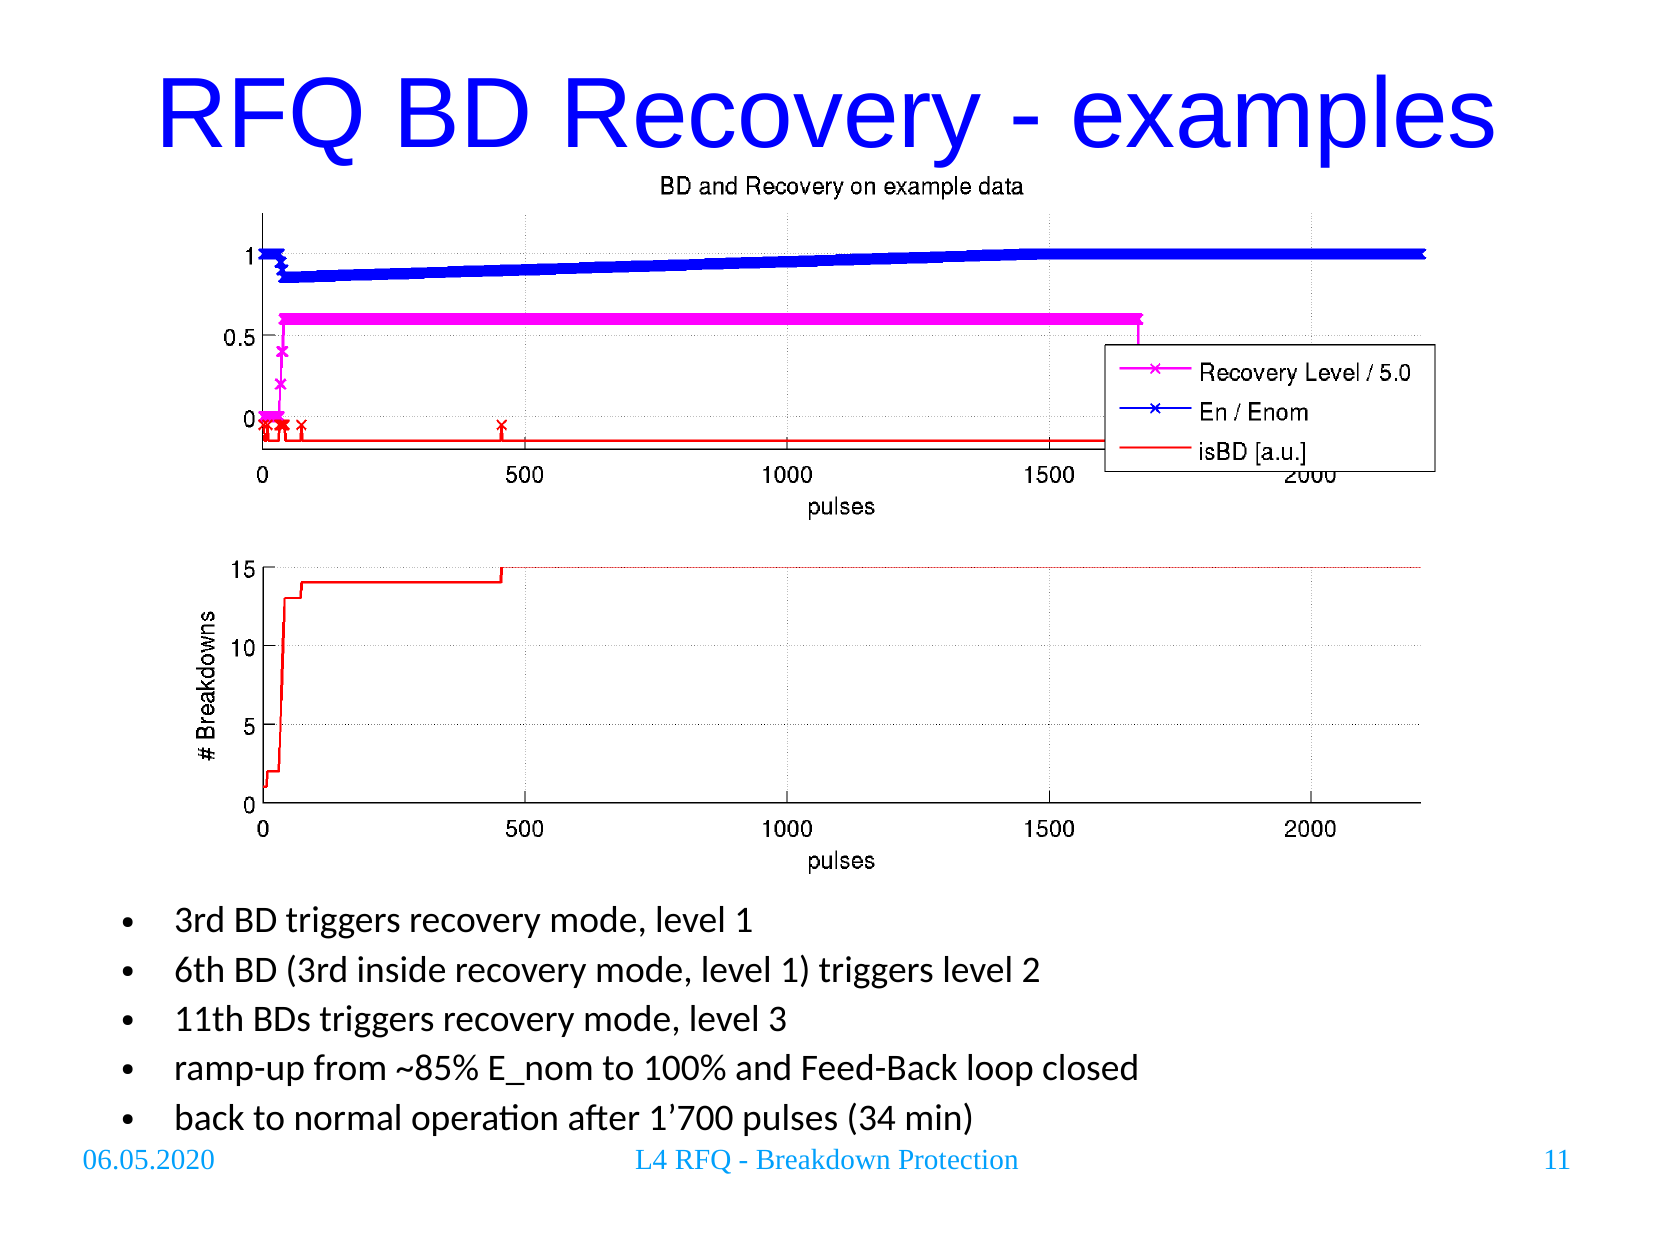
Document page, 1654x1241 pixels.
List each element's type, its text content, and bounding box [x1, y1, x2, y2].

title RFQ BD Recovery - examples [82, 49, 1571, 178]
text_box 3rd BD triggers recovery mode, level 1 6th BD (3rd inside recovery mode, level 1) triggers level 2 11th BDs triggers recovery mode, level 3 ramp-up from ~85% E_nom to 100% and Feed-Back loop closed back to normal operation after 1’700 pulses (34 min) [88, 891, 1542, 1147]
picture [69, 146, 1562, 892]
